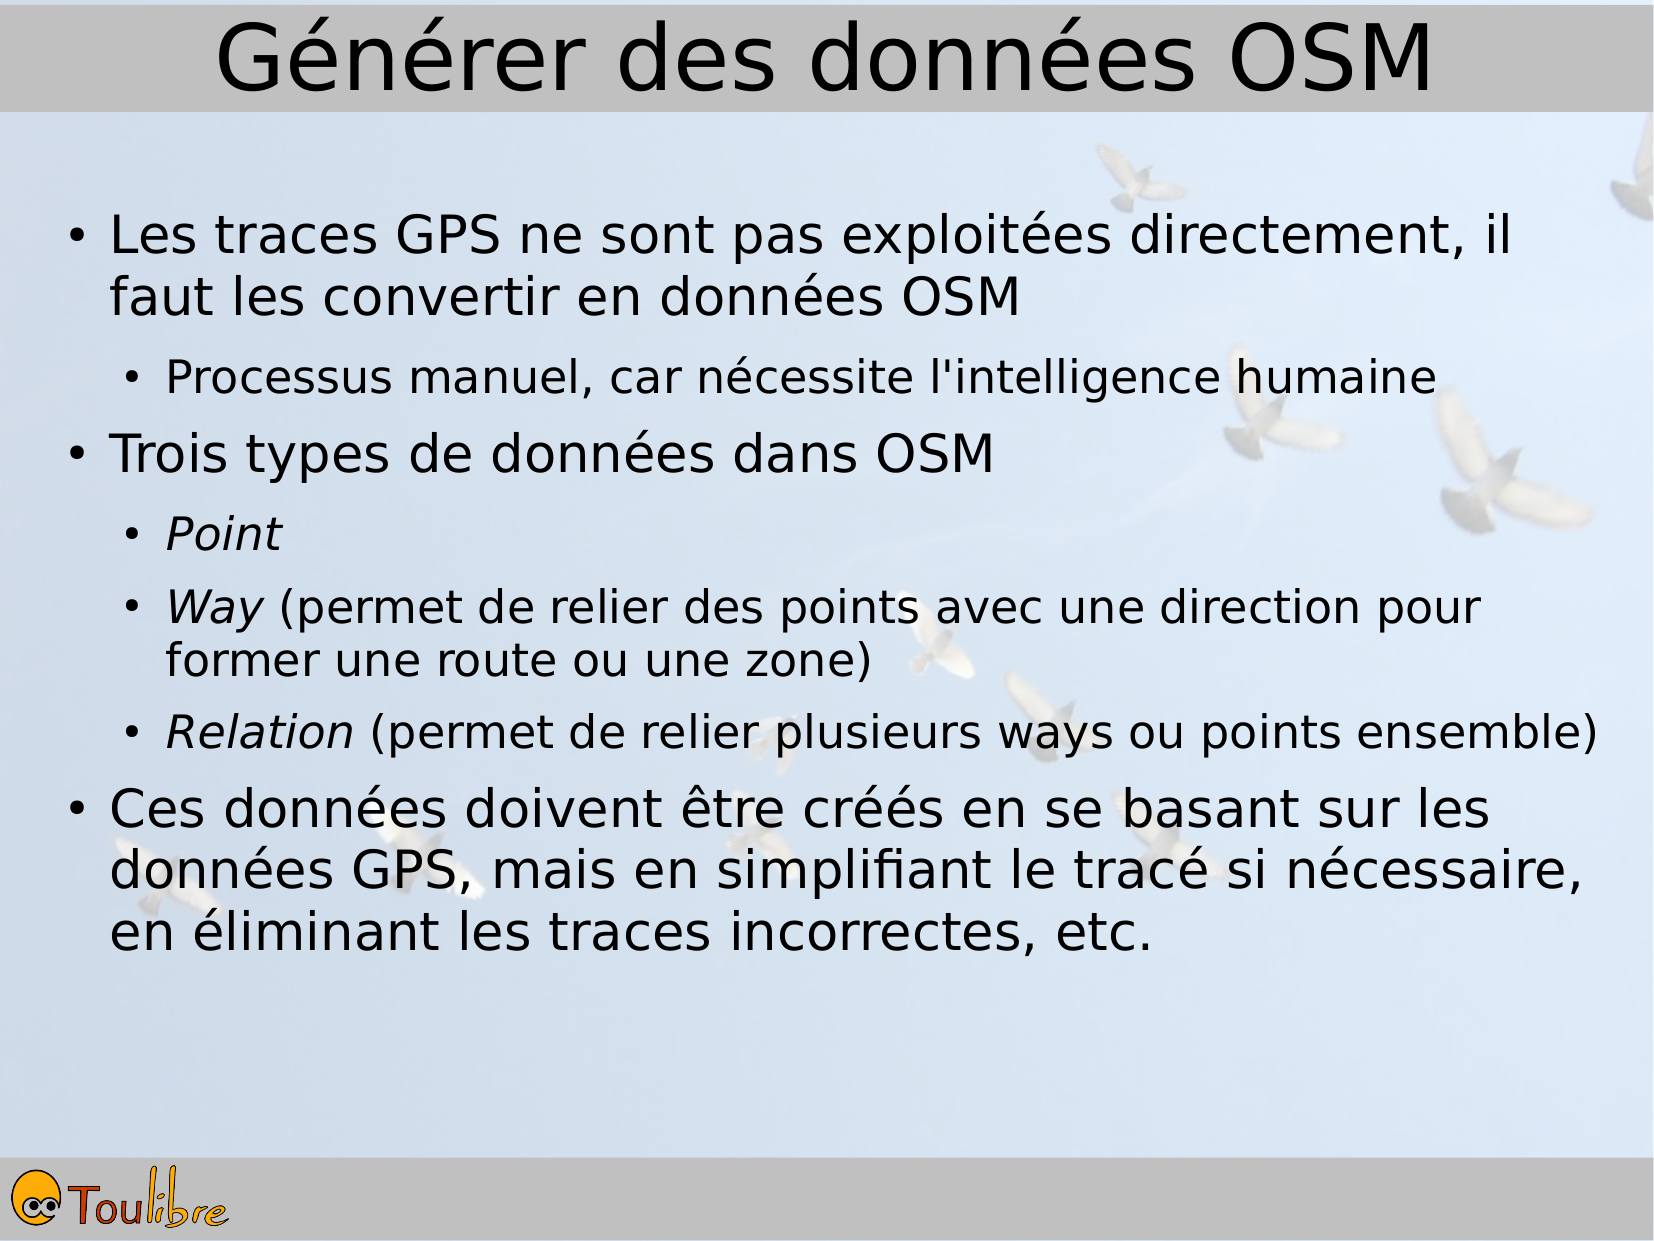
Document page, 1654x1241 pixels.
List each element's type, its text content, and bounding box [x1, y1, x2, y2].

list Les traces GPS ne sont pas exploitées directement, il faut les convertir en données OSM Processus manuel, car nécessite l'intelligence humaine Trois types de données dans OSM Point Way (permet de relier des points avec une direction pour former une route ou une zone) Relation (permet de relier plusieurs ways ou points ensemble) Ces données doivent être créés en se basant sur les données GPS, mais en simplifiant le tracé si nécessaire, en éliminant les traces incorrectes, etc. [53, 204, 1612, 1024]
title Générer des données OSM [0, 4, 1654, 112]
picture [11, 1165, 229, 1228]
